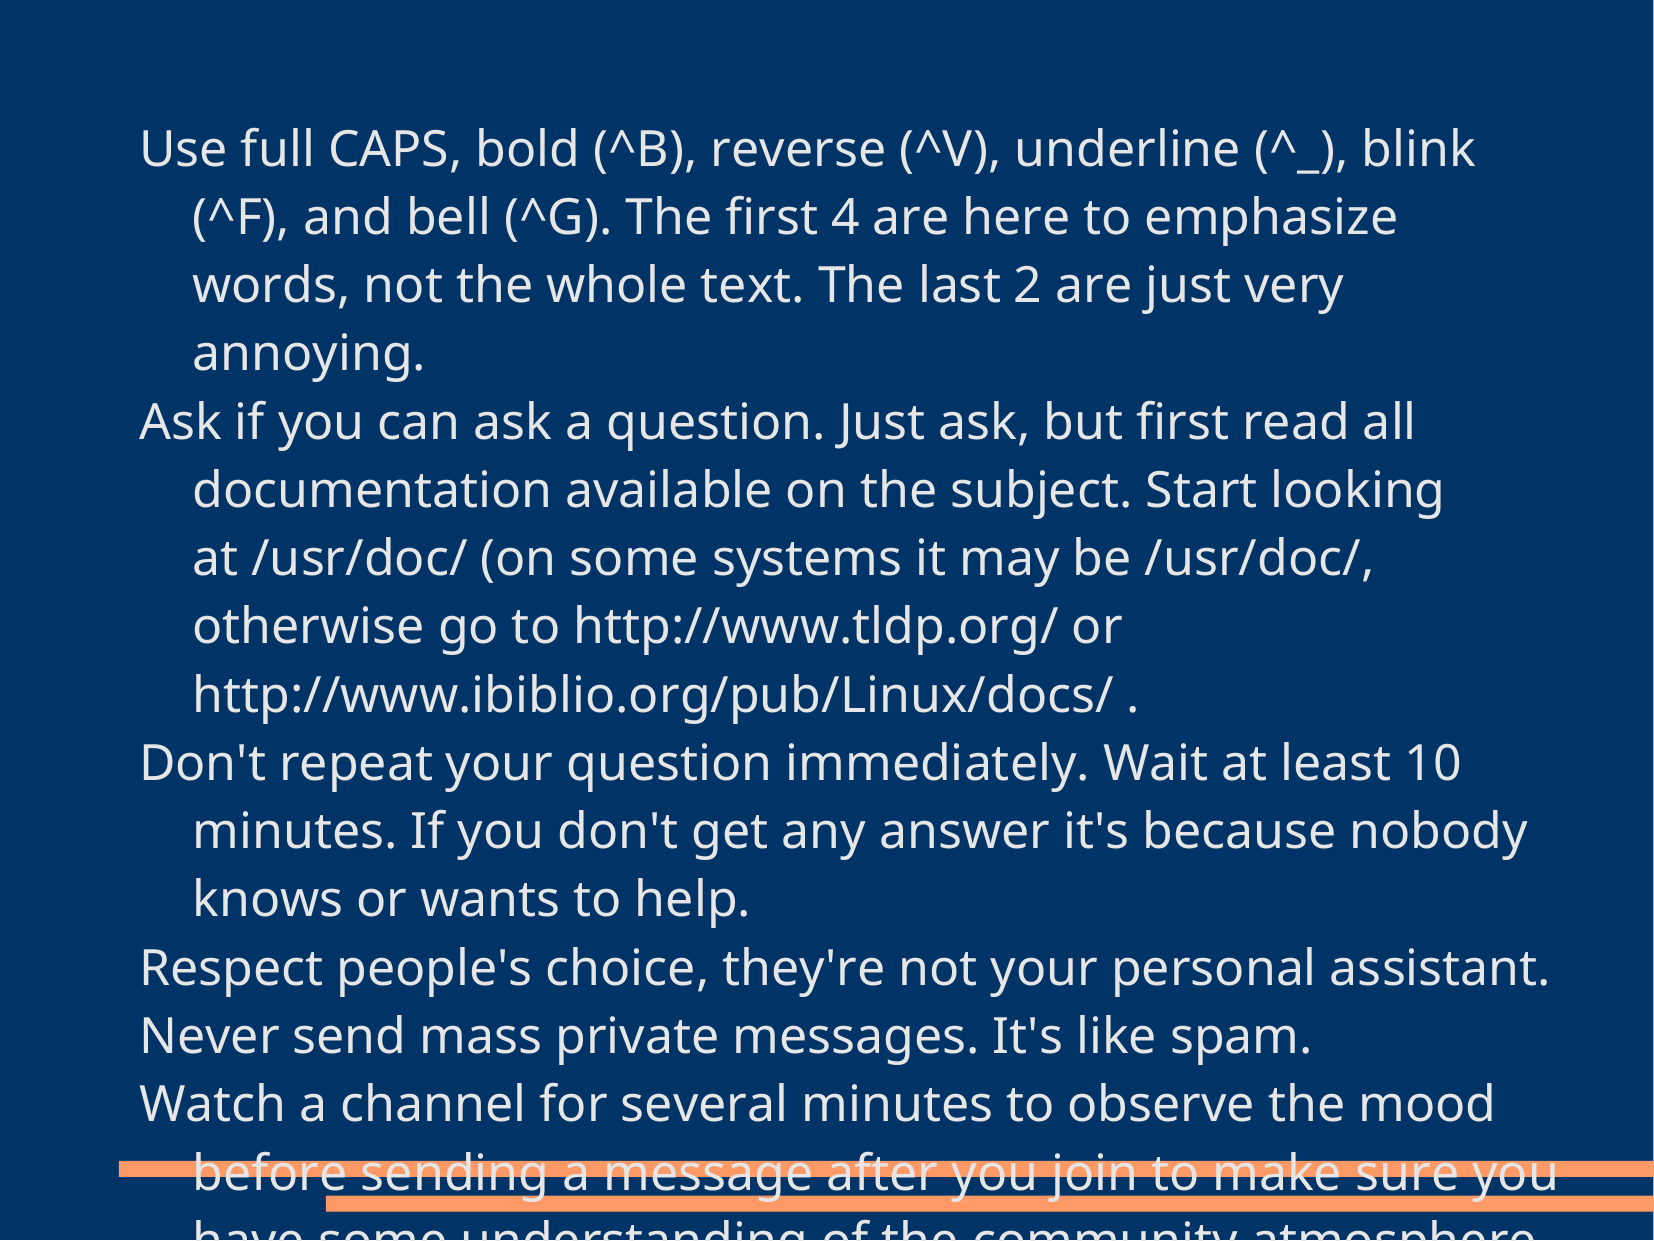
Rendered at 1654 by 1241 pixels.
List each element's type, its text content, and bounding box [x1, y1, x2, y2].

list Use full CAPS, bold (^B), reverse (^V), underline (^_), blink (^F), and bell (^G). The first 4 are here to emphasize words, not the whole text. The last 2 are just very annoying. Ask if you can ask a question. Just ask, but first read all documentation available on the subject. Start looking at /usr/doc/ (on some systems it may be /usr/doc/, otherwise go to http://www.tldp.org/ or http://www.ibiblio.org/pub/Linux/docs/ . Don't repeat your question immediately. Wait at least 10 minutes. If you don't get any answer it's because nobody knows or wants to help. Respect people's choice, they're not your personal assistant. Never send mass private messages. It's like spam. Watch a channel for several minutes to observe the mood before sending a message after you join to make sure you have some understanding of the community atmosphere that has built up in the room before you arrived. [121, 112, 1561, 1133]
